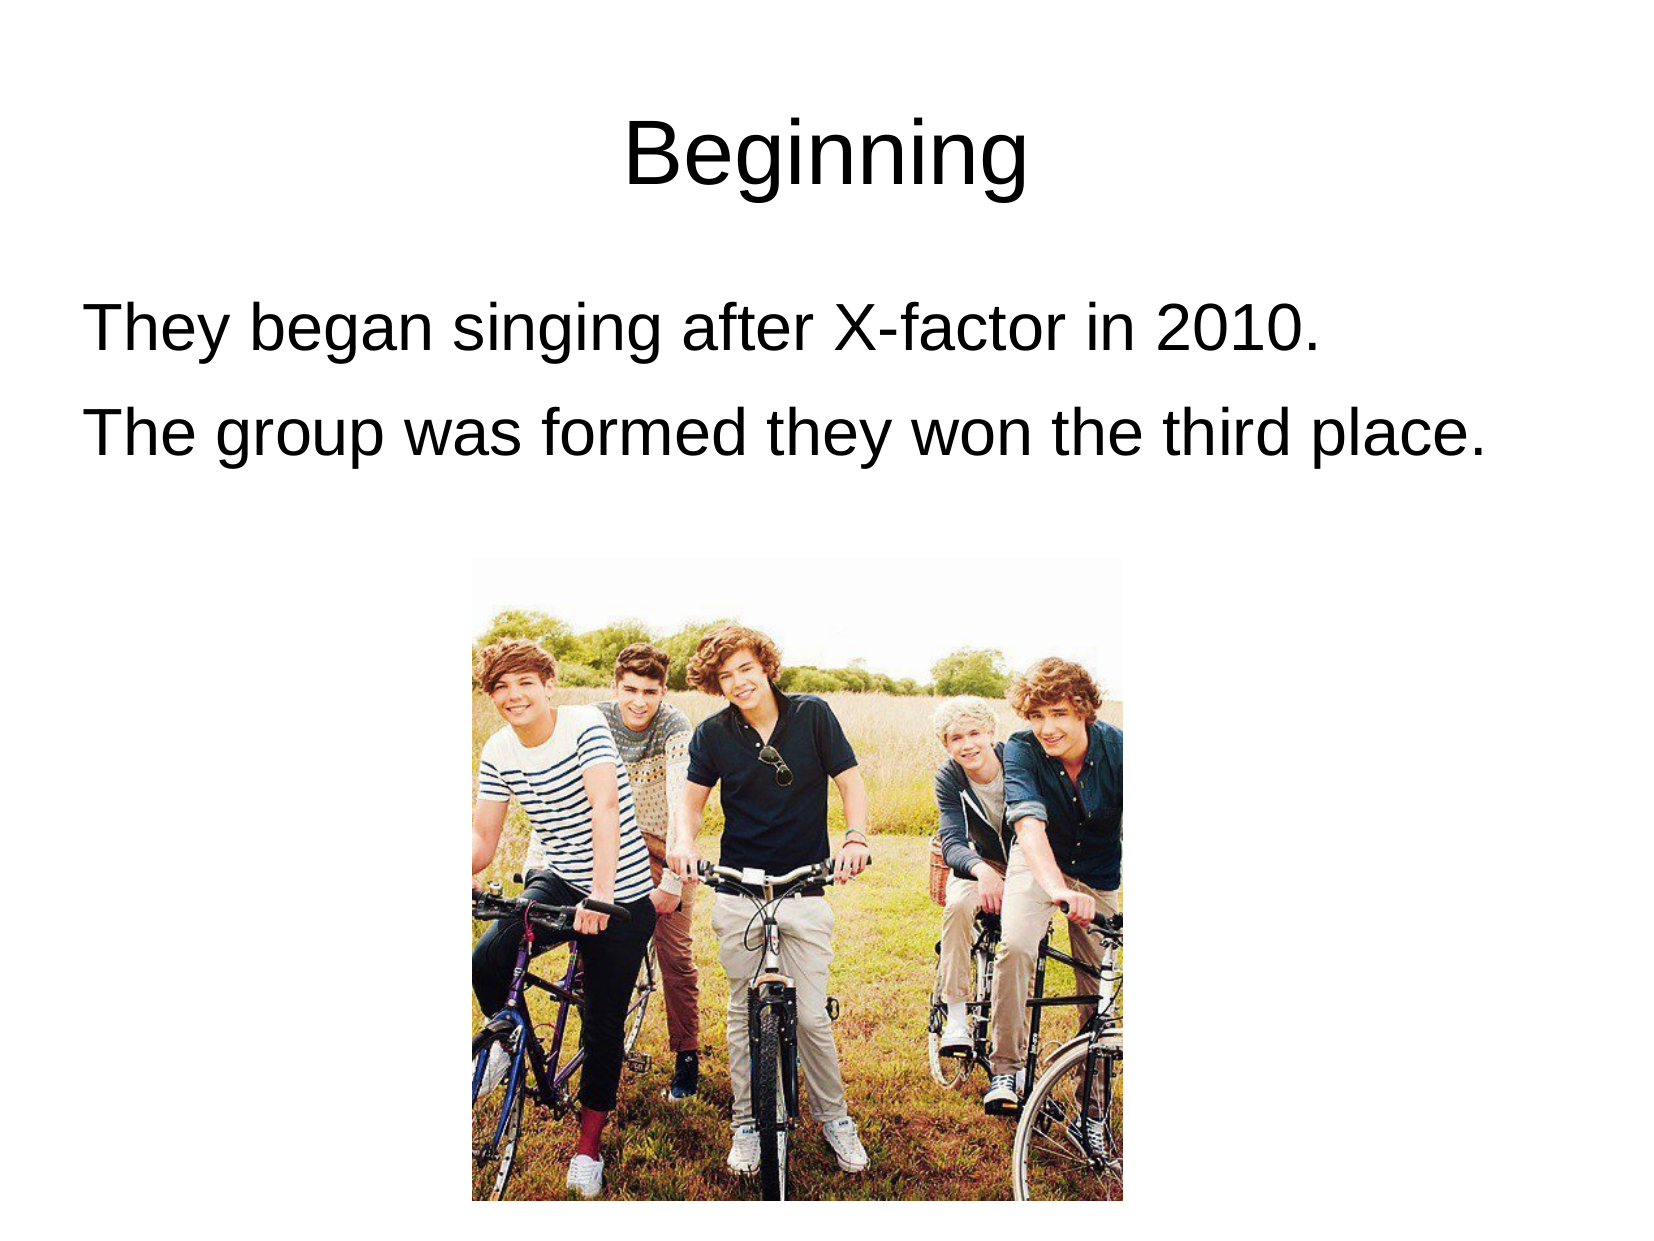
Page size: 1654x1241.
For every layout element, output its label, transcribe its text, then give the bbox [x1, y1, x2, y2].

title Beginning [82, 49, 1571, 257]
picture [472, 501, 1123, 1202]
list They began singing after X-factor in 2010. The group was formed they won the third place. [82, 290, 1571, 1094]
